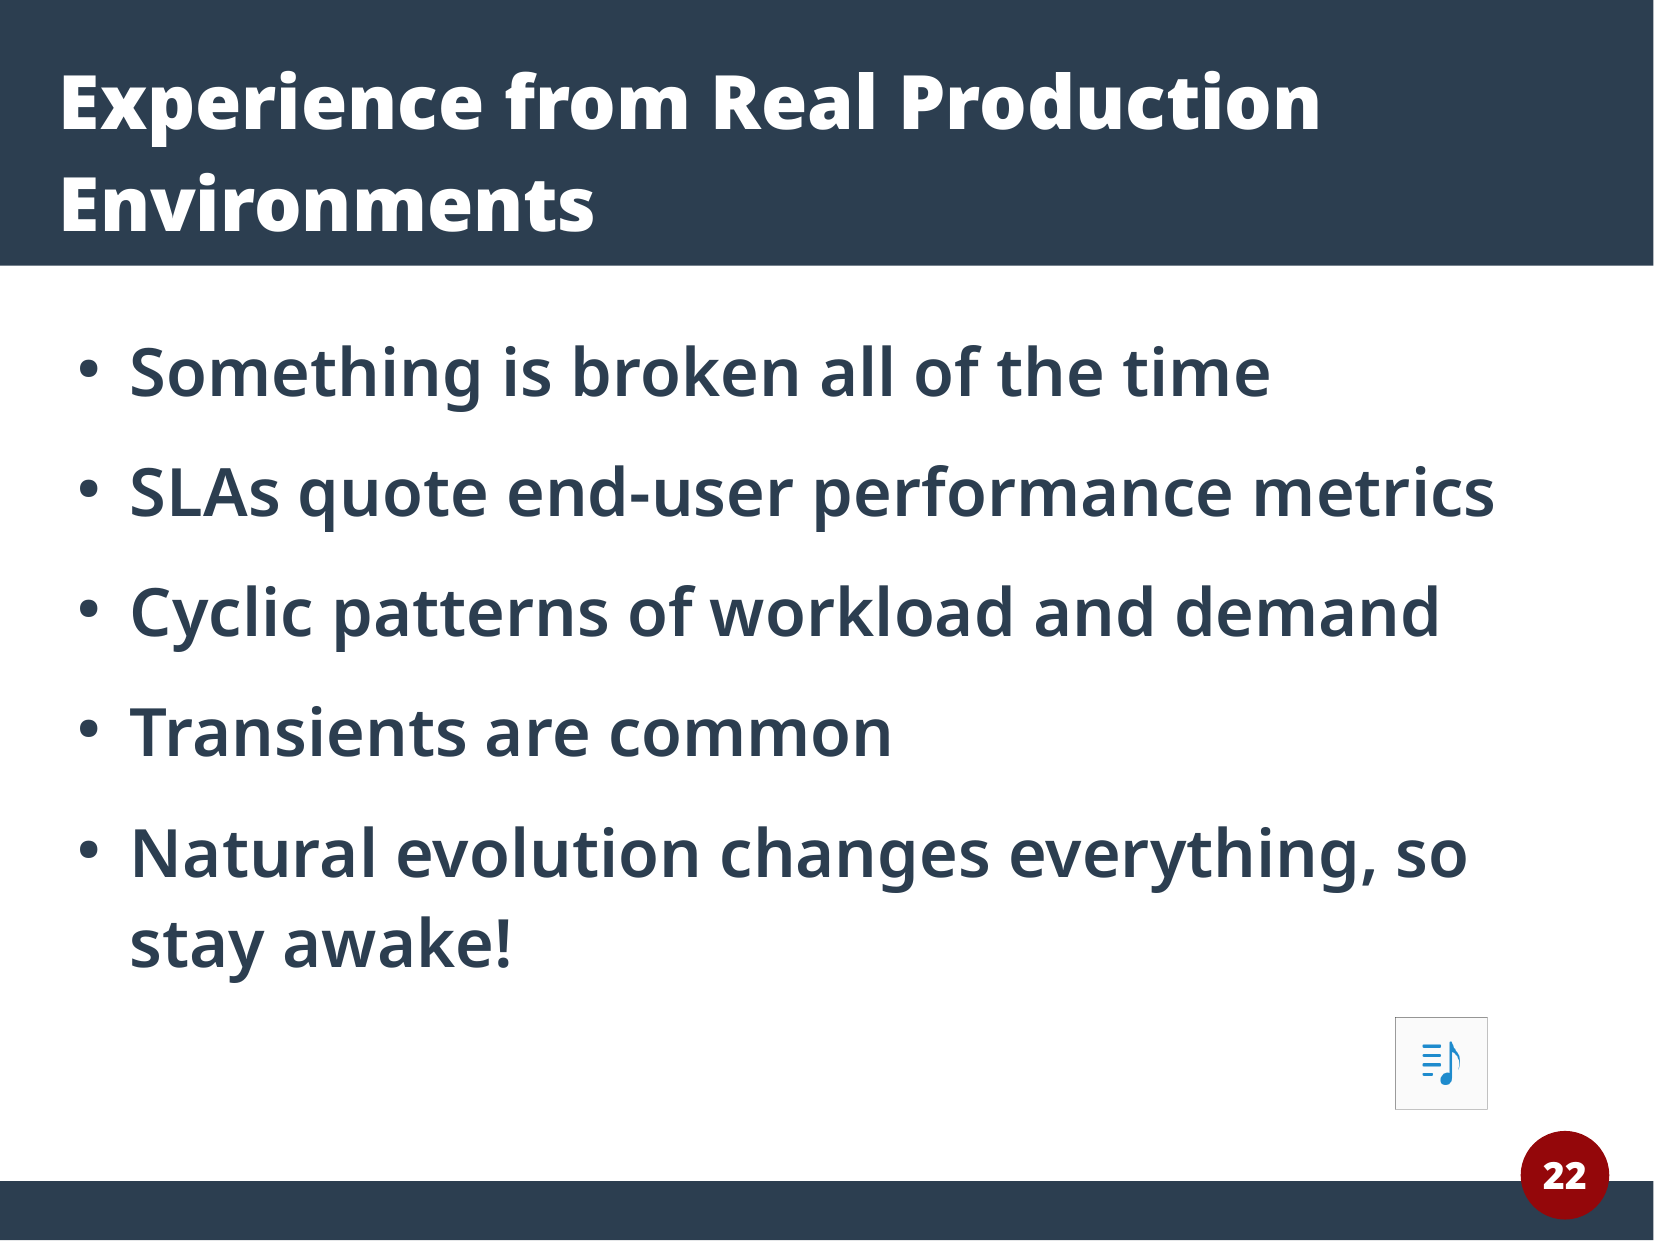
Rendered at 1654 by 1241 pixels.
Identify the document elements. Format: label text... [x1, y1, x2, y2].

list Something is broken all of the time SLAs quote end-user performance metrics Cyclic patterns of workload and demand Transients are common Natural evolution changes everything, so stay awake! [59, 324, 1595, 1152]
text_box [1393, 1015, 1489, 1111]
title Experience from Real Production Environments [59, 49, 1595, 207]
